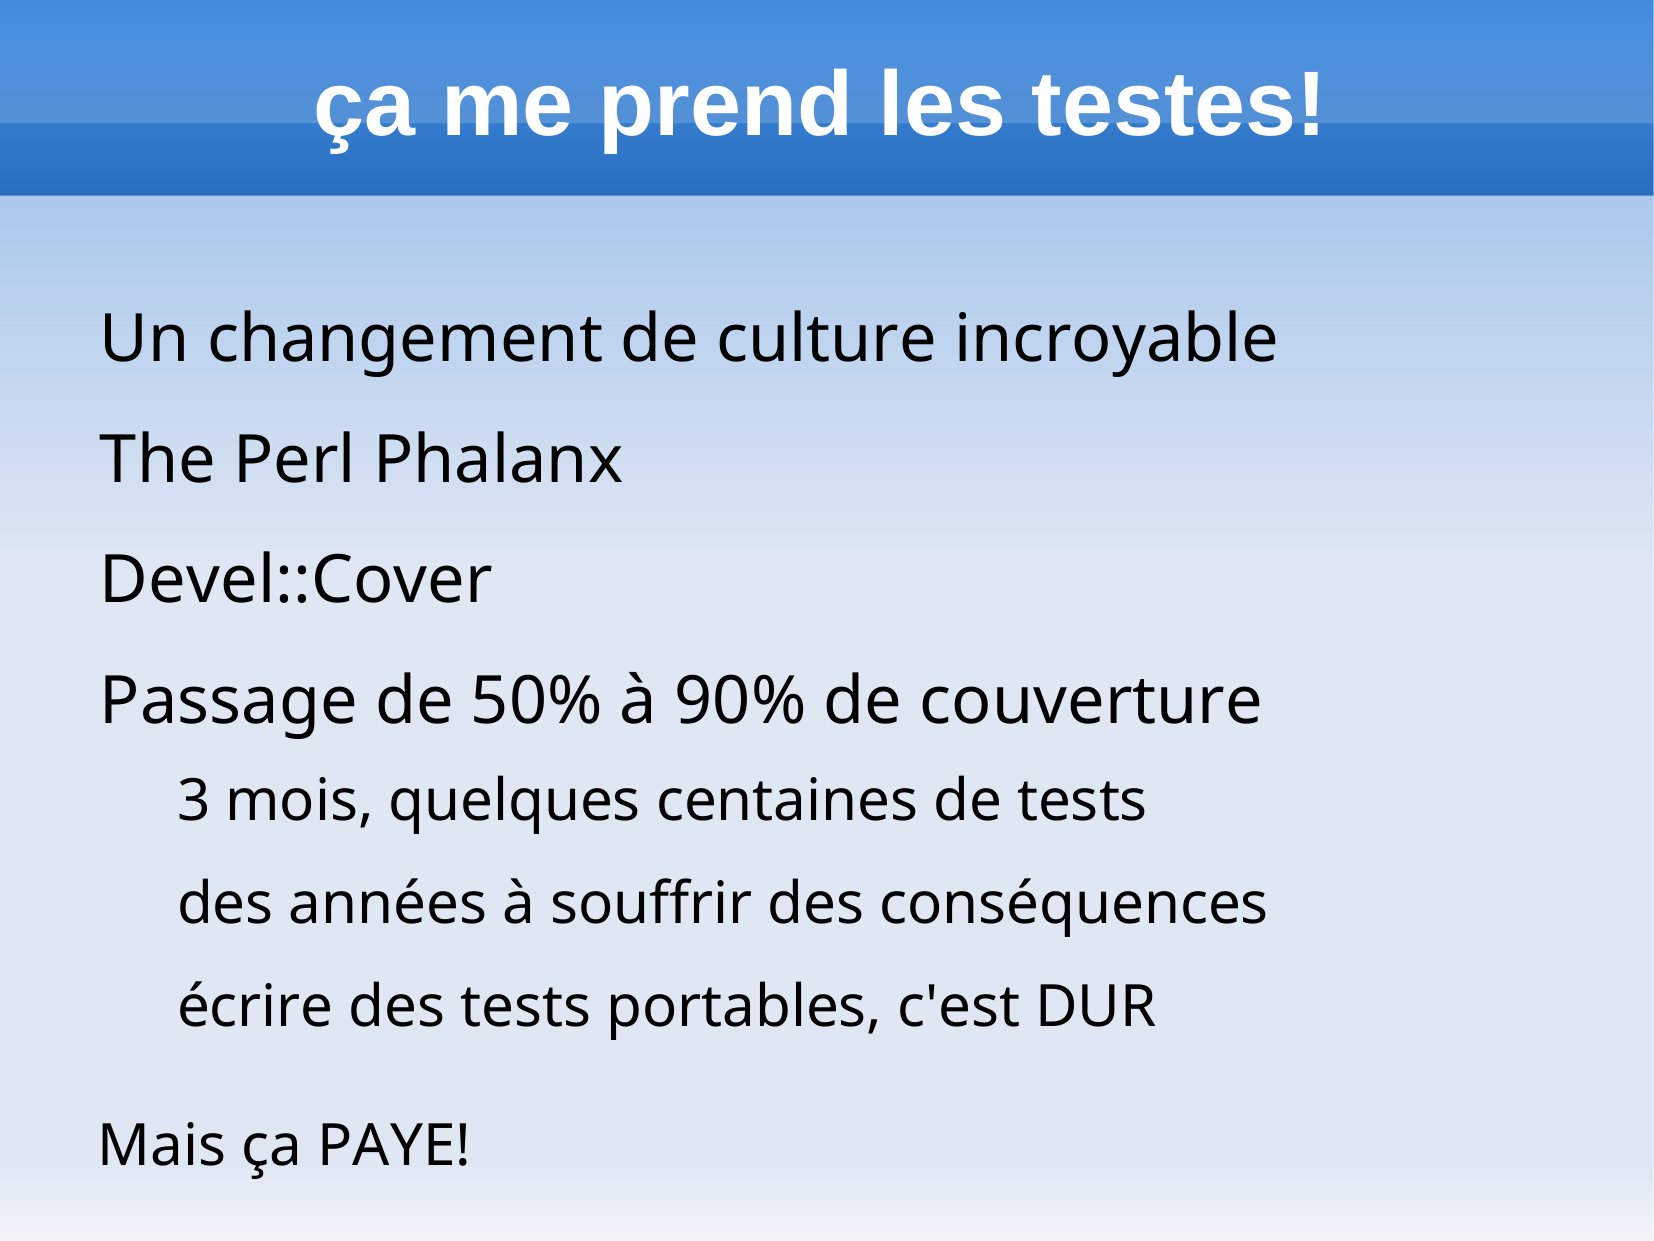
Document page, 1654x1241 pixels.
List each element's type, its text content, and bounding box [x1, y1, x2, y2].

list Un changement de culture incroyable The Perl Phalanx Devel::Cover Passage de 50% à 90% de couverture 3 mois, quelques centaines de tests des années à souffrir des conséquences écrire des tests portables, c'est DUR Mais ça PAYE! [82, 290, 1571, 1094]
picture [0, 0, 1654, 1241]
title ça me prend les testes! [76, 7, 1565, 200]
